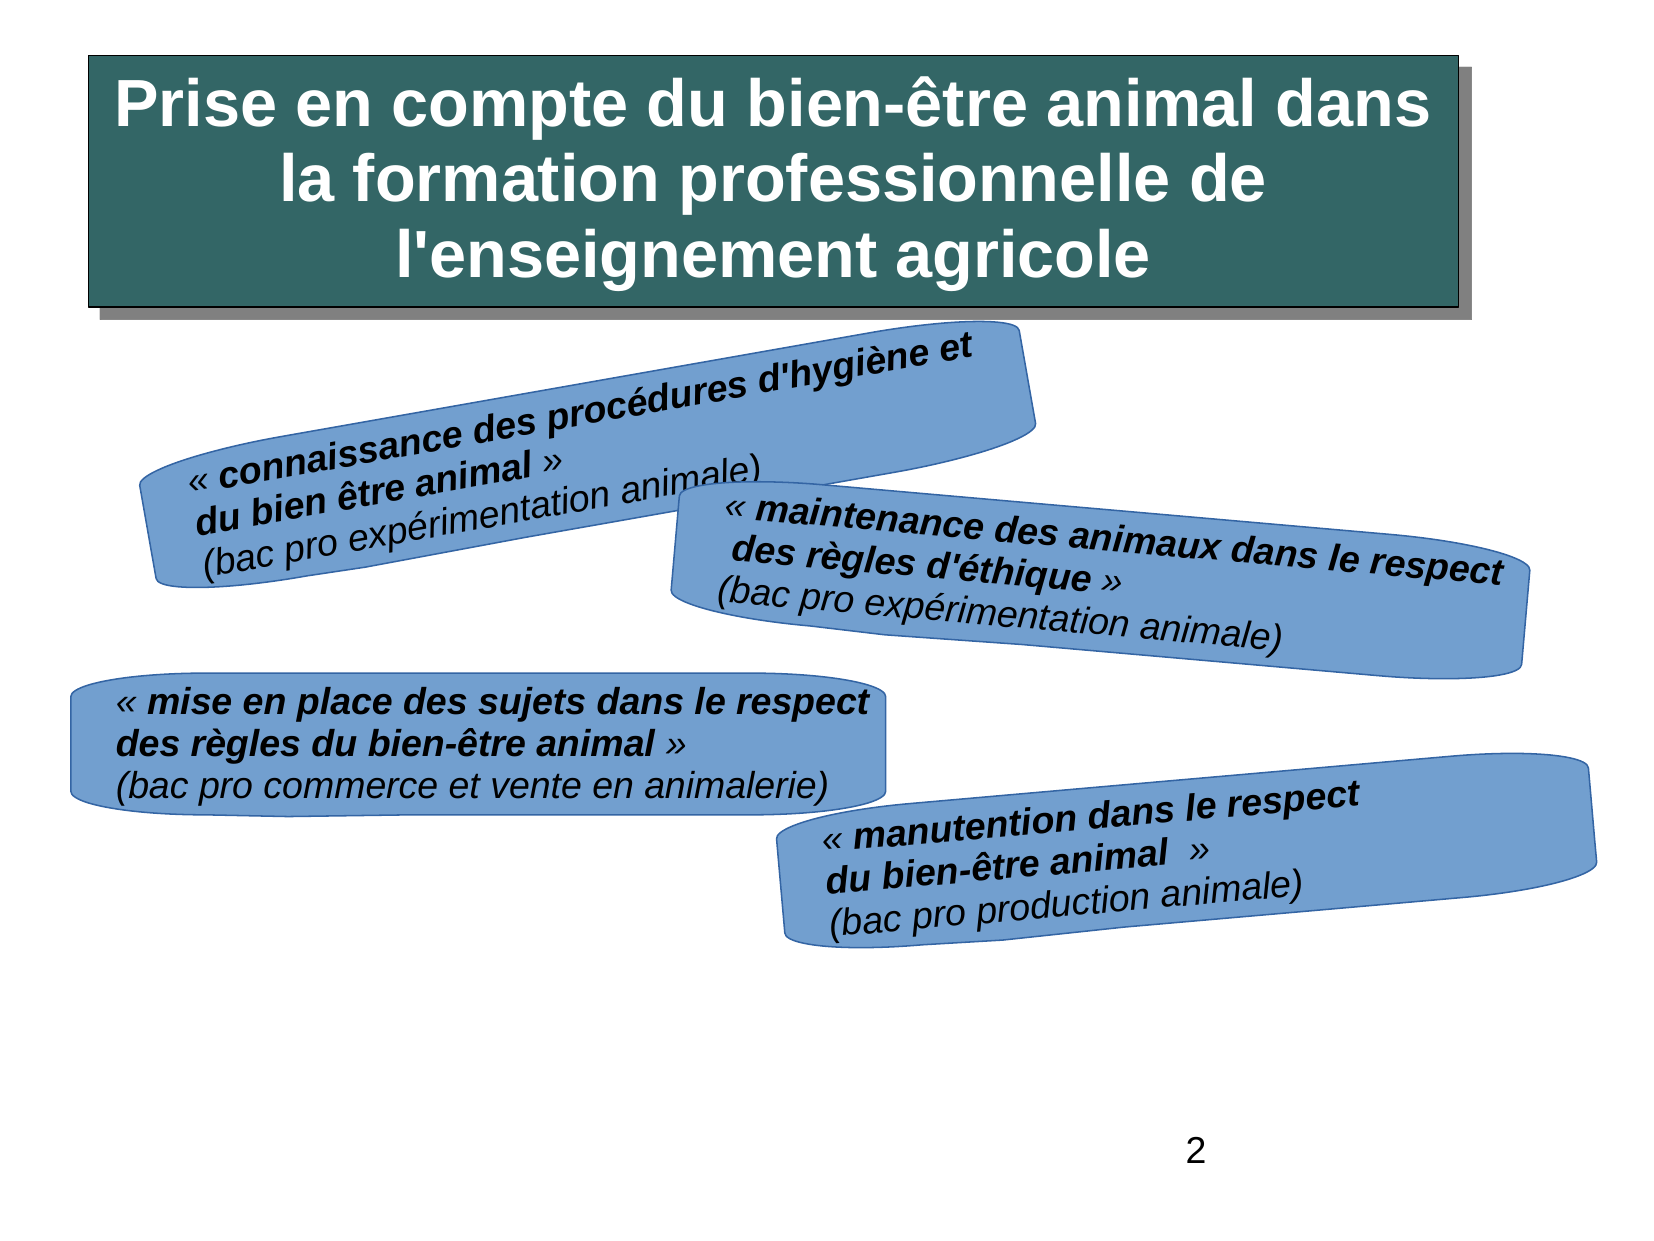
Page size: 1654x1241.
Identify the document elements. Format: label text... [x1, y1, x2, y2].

text_box « maintenance des animaux dans le respect des règles d'éthique » (bac pro expérimentation animale) [671, 481, 1530, 679]
text_box « mise en place des sujets dans le respect des règles du bien-être animal » (bac pro commerce et vente en animalerie) [70, 673, 886, 817]
text_box « manutention dans le respect du bien-être animal » (bac pro production animale) [776, 753, 1597, 948]
text_box Prise en compte du bien-être animal dans la formation professionnelle de l'enseignement agricole [88, 55, 1459, 308]
text_box « connaissance des procédures d'hygiène et du bien être animal » (bac pro expérimentation animale) [139, 321, 1036, 588]
